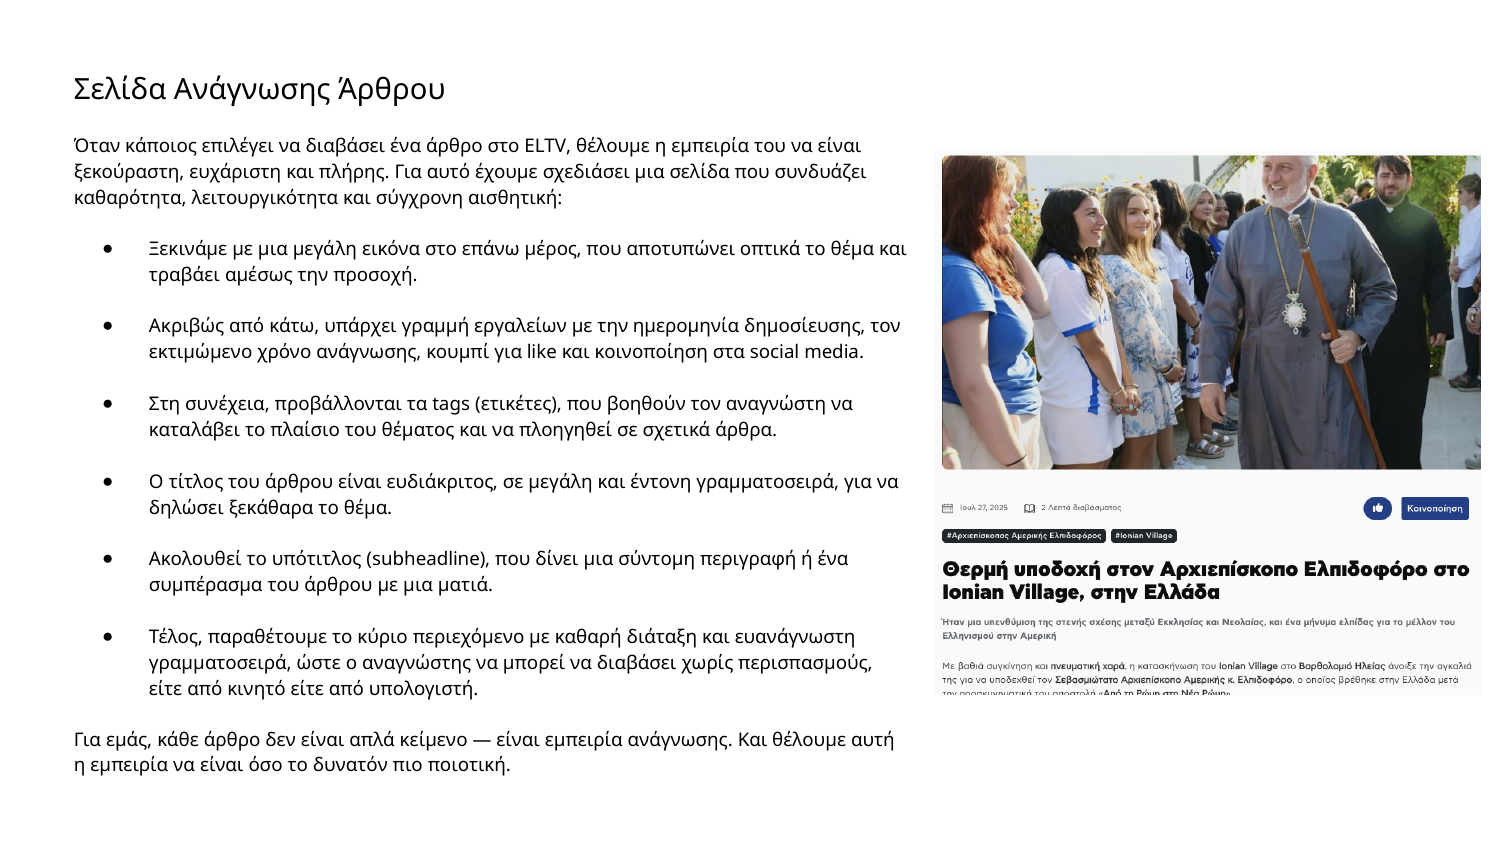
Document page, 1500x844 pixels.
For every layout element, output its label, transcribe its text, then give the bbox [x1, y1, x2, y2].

text_box Σελίδα Ανάγνωσης Άρθρου Όταν κάποιος επιλέγει να διαβάσει ένα άρθρο στο ELTV, θέλουμε η εμπειρία του να είναι ξεκούραστη, ευχάριστη και πλήρης. Για αυτό έχουμε σχεδιάσει μια σελίδα που συνδυάζει καθαρότητα, λειτουργικότητα και σύγχρονη αισθητική: Ξεκινάμε με μια μεγάλη εικόνα στο επάνω μέρος, που αποτυπώνει οπτικά το θέμα και τραβάει αμέσως την προσοχή. Ακριβώς από κάτω, υπάρχει γραμμή εργαλείων με την ημερομηνία δημοσίευσης, τον εκτιμώμενο χρόνο ανάγνωσης, κουμπί για like και κοινοποίηση στα social media. Στη συνέχεια, προβάλλονται τα tags (ετικέτες), που βοηθούν τον αναγνώστη να καταλάβει το πλαίσιο του θέματος και να πλοηγηθεί σε σχετικά άρθρα. Ο τίτλος του άρθρου είναι ευδιάκριτος, σε μεγάλη και έντονη γραμματοσειρά, για να δηλώσει ξεκάθαρα το θέμα. Ακολουθεί το υπότιτλος (subheadline), που δίνει μια σύντομη περιγραφή ή ένα συμπέρασμα του άρθρου με μια ματιά. Τέλος, παραθέτουμε το κύριο περιεχόμενο με καθαρή διάταξη και ευανάγνωστη γραμματοσειρά, ώστε ο αναγνώστης να μπορεί να διαβάσει χωρίς περισπασμούς, είτε από κινητό είτε από υπολογιστή. Για εμάς, κάθε άρθρο δεν είναι απλά κείμενο — είναι εμπειρία ανάγνωσης. Και θέλουμε αυτή η εμπειρία να είναι όσο το δυνατόν πιο ποιοτική. [58, 50, 924, 791]
picture [934, 149, 1481, 695]
